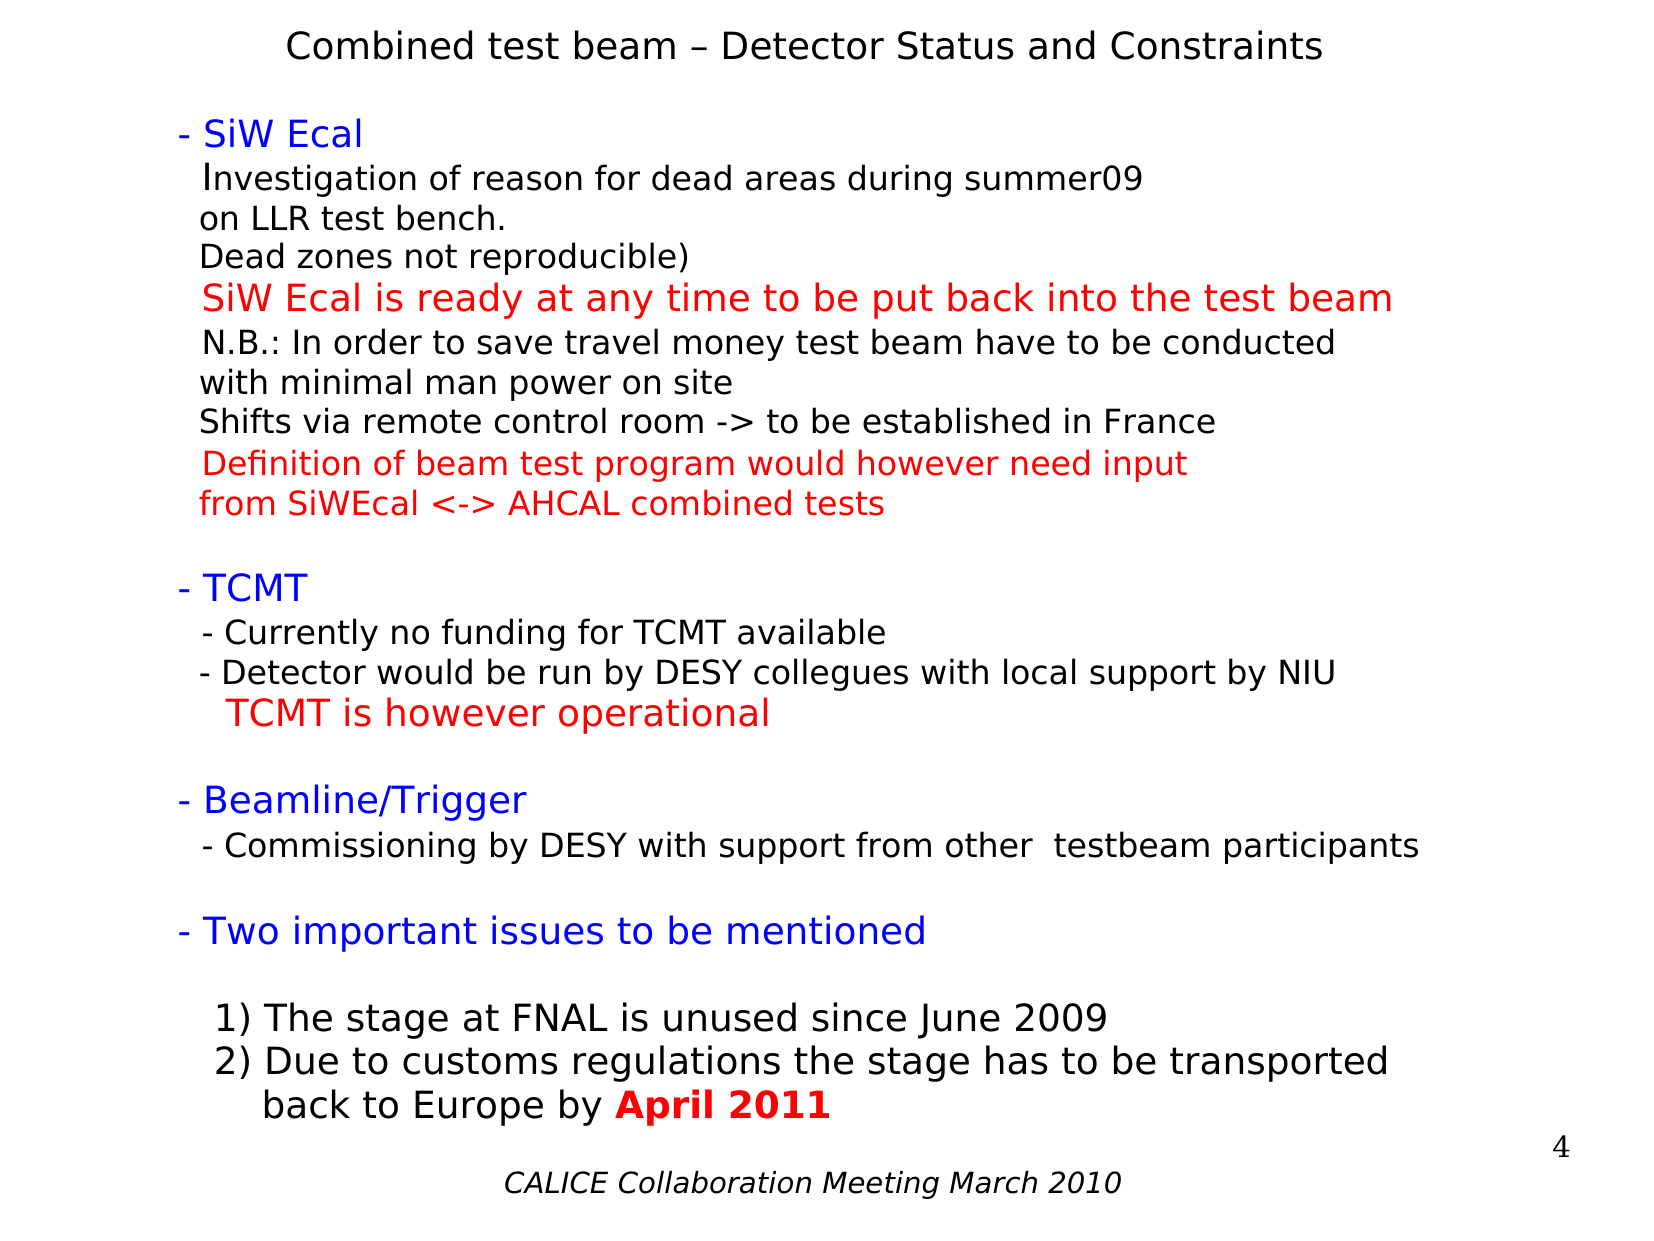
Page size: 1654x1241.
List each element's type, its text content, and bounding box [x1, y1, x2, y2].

text_box Combined test beam – Detector Status and Constraints [270, 17, 1329, 77]
text_box - SiW Ecal Investigation of reason for dead areas during summer09 on LLR test bench. Dead zones not reproducible) SiW Ecal is ready at any time to be put back into the test beam N.B.: In order to save travel money test beam have to be conducted with minimal man power on site Shifts via remote control room -> to be established in France Definition of beam test program would however need input from SiWEcal <-> AHCAL combined tests - TCMT - Currently no funding for TCMT available - Detector would be run by DESY collegues with local support by NIU TCMT is however operational - Beamline/Trigger - Commissioning by DESY with support from other testbeam participants - Two important issues to be mentioned 1) The stage at FNAL is unused since June 2009 2) Due to customs regulations the stage has to be transported back to Europe by April 2011 [162, 105, 1414, 1179]
